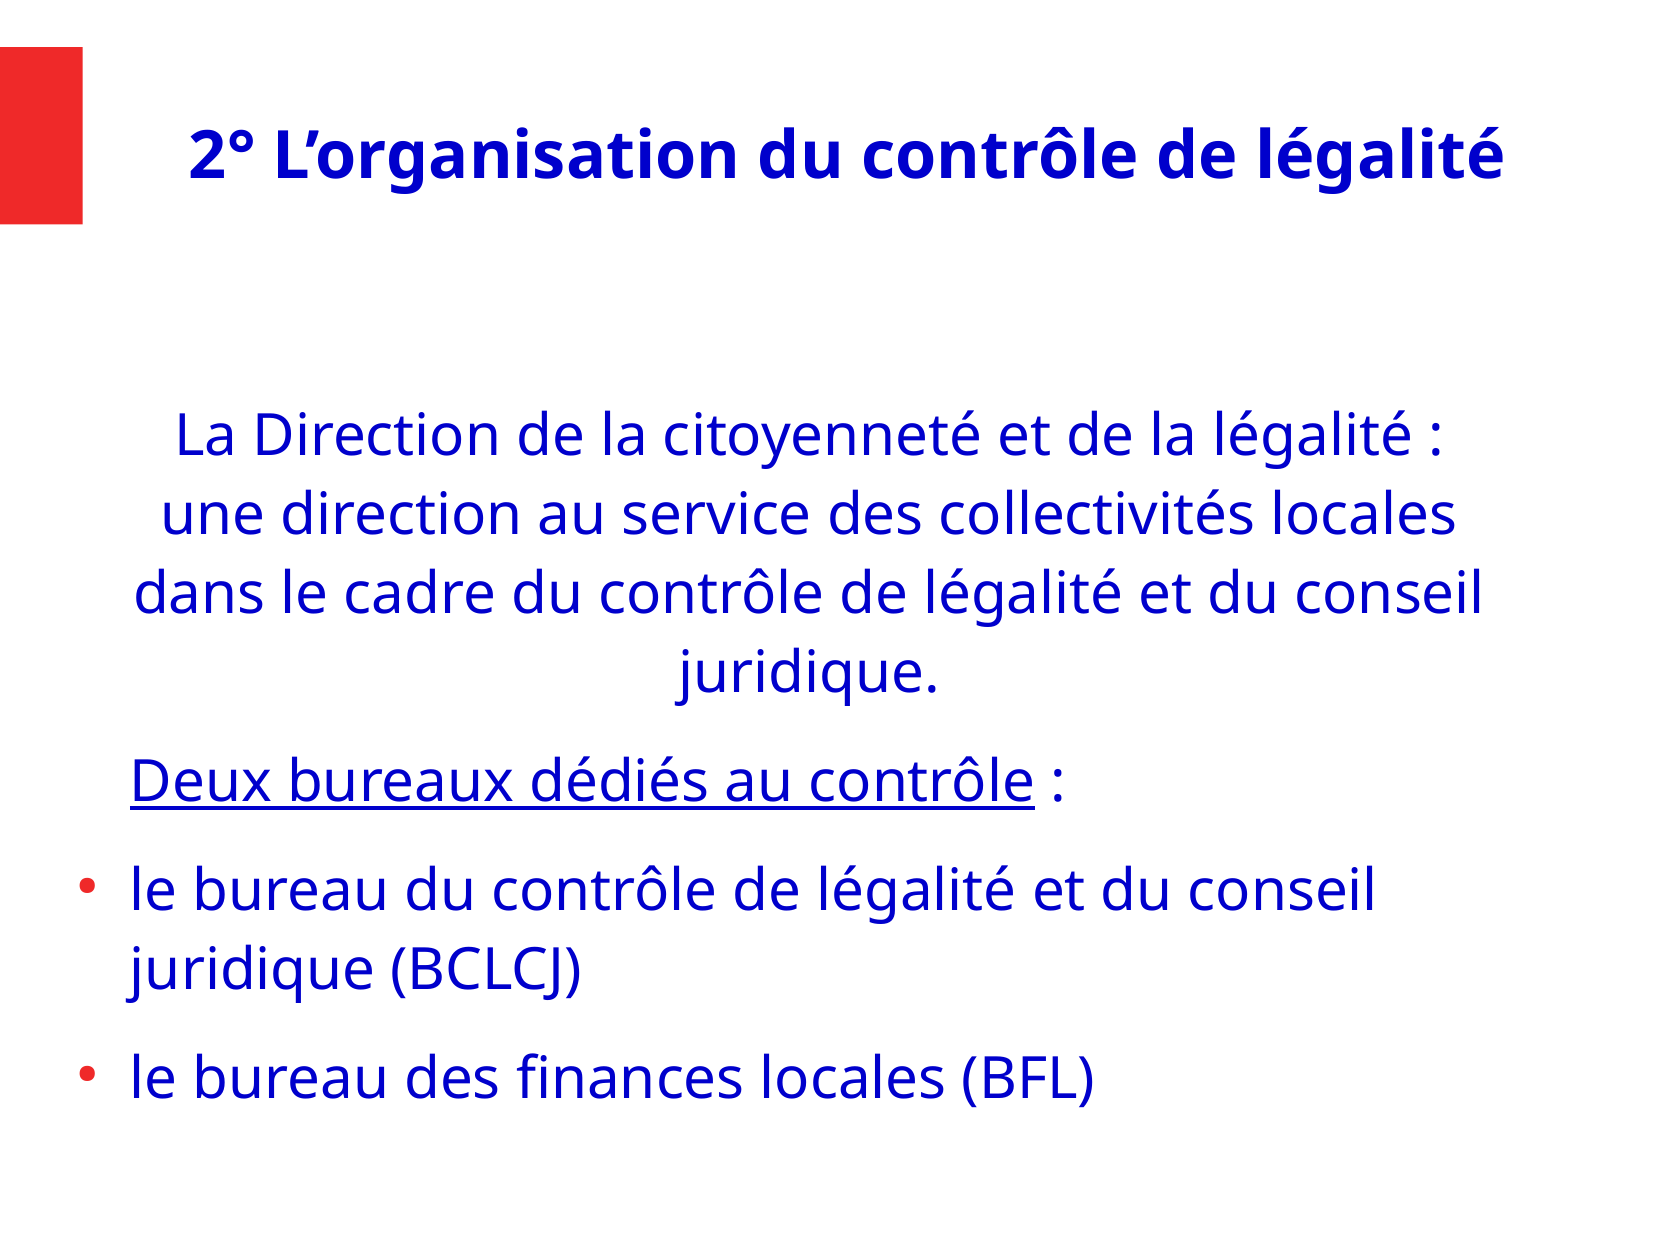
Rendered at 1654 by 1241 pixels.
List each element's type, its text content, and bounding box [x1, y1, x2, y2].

title 2° L’organisation du contrôle de légalité [118, 49, 1571, 257]
list La Direction de la citoyenneté et de la légalité : une direction au service des collectivités locales dans le cadre du contrôle de légalité et du conseil juridique. Deux bureaux dédiés au contrôle : le bureau du contrôle de légalité et du conseil juridique (BCLCJ) le bureau des finances locales (BFL) [59, 284, 1489, 945]
